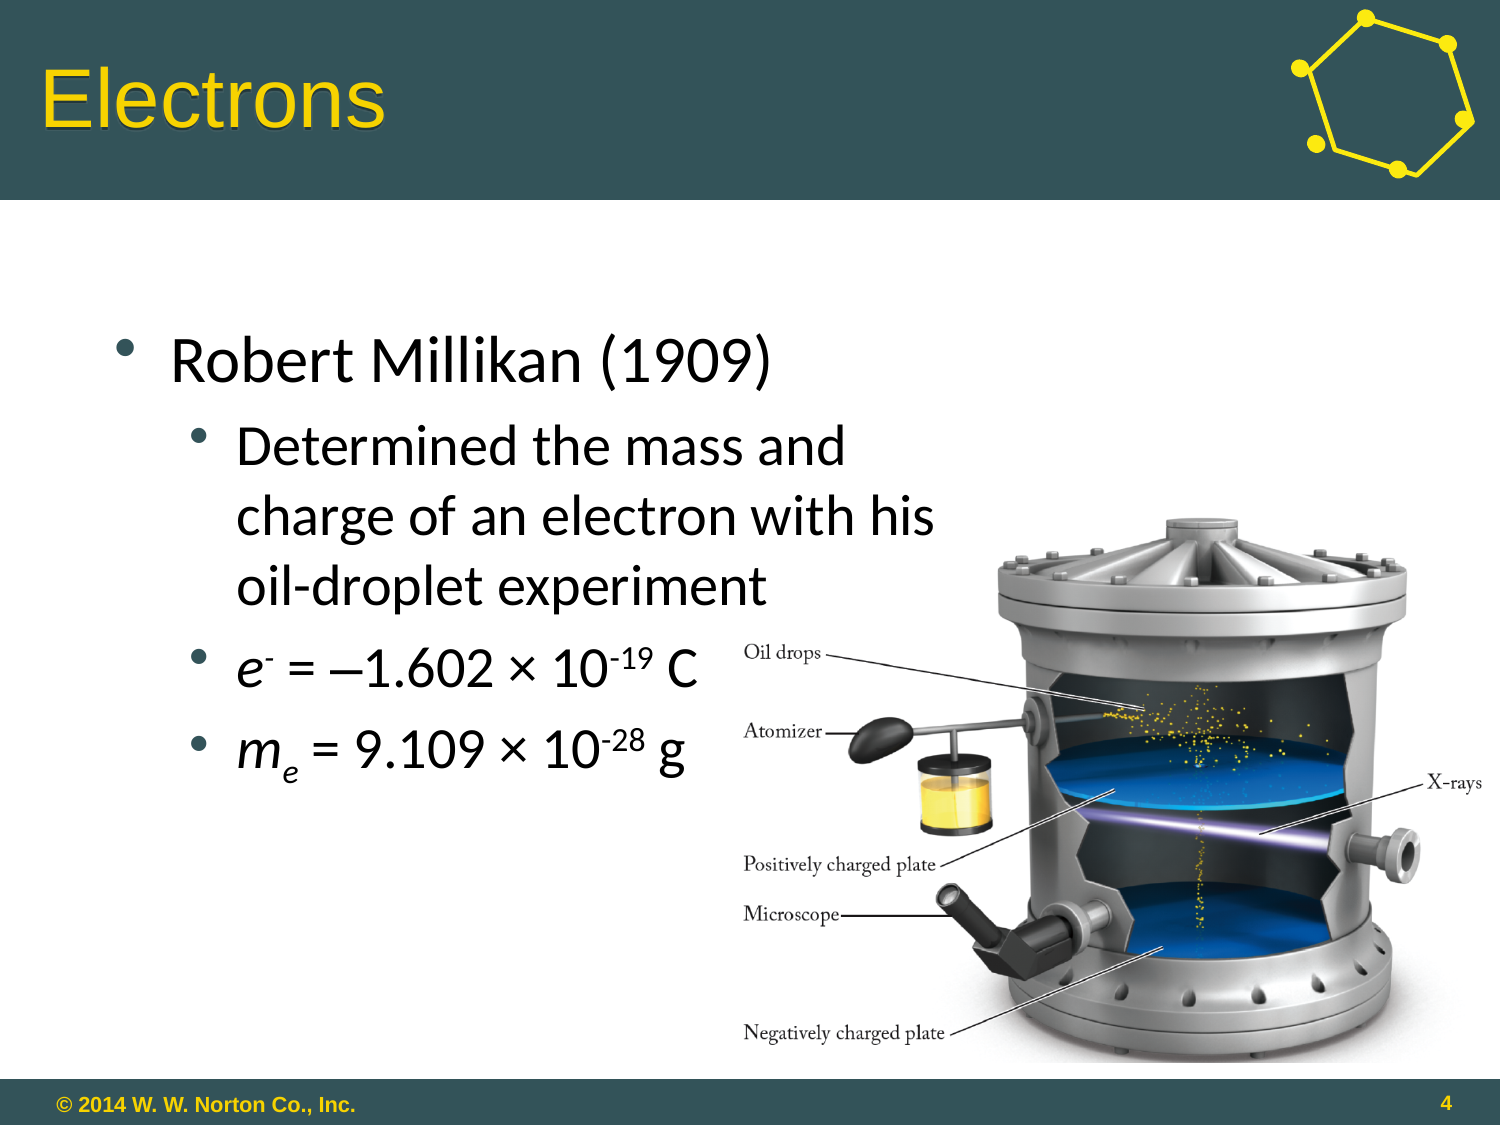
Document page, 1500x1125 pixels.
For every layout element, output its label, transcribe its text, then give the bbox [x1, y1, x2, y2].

picture [735, 515, 1488, 1063]
title Electrons [24, 0, 1300, 188]
list Robert Millikan (1909) Determined the mass and charge of an electron with his oil-droplet experiment e- = –1.602 × 10-19 C me = 9.109 × 10-28 g [99, 308, 1004, 713]
slide_number <number> [1419, 1086, 1468, 1119]
